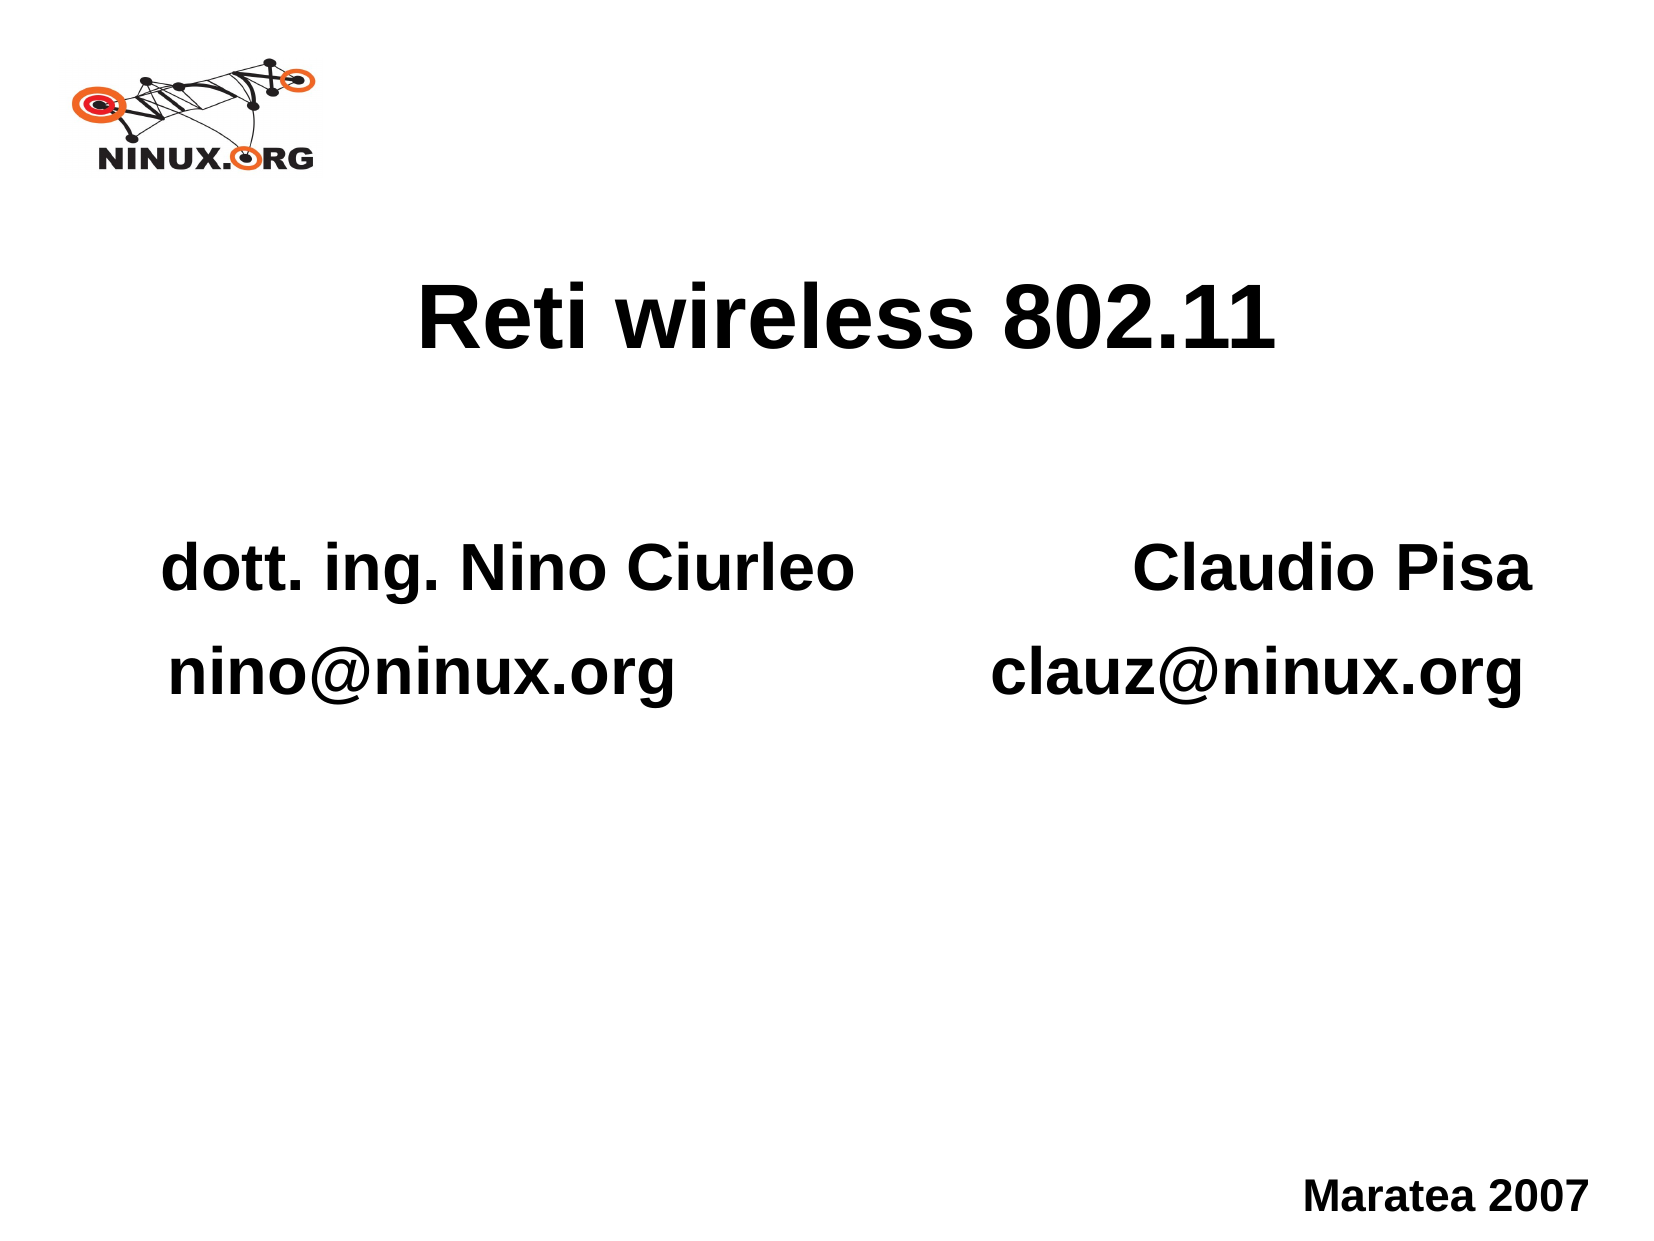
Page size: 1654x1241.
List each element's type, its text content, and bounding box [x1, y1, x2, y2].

text_box Maratea 2007 [1275, 1162, 1651, 1237]
picture [59, 58, 323, 178]
list Reti wireless 802.11 dott. ing. Nino Ciurleo Claudio Pisa nino@ninux.org clauz@ninux.org [112, 265, 1565, 826]
